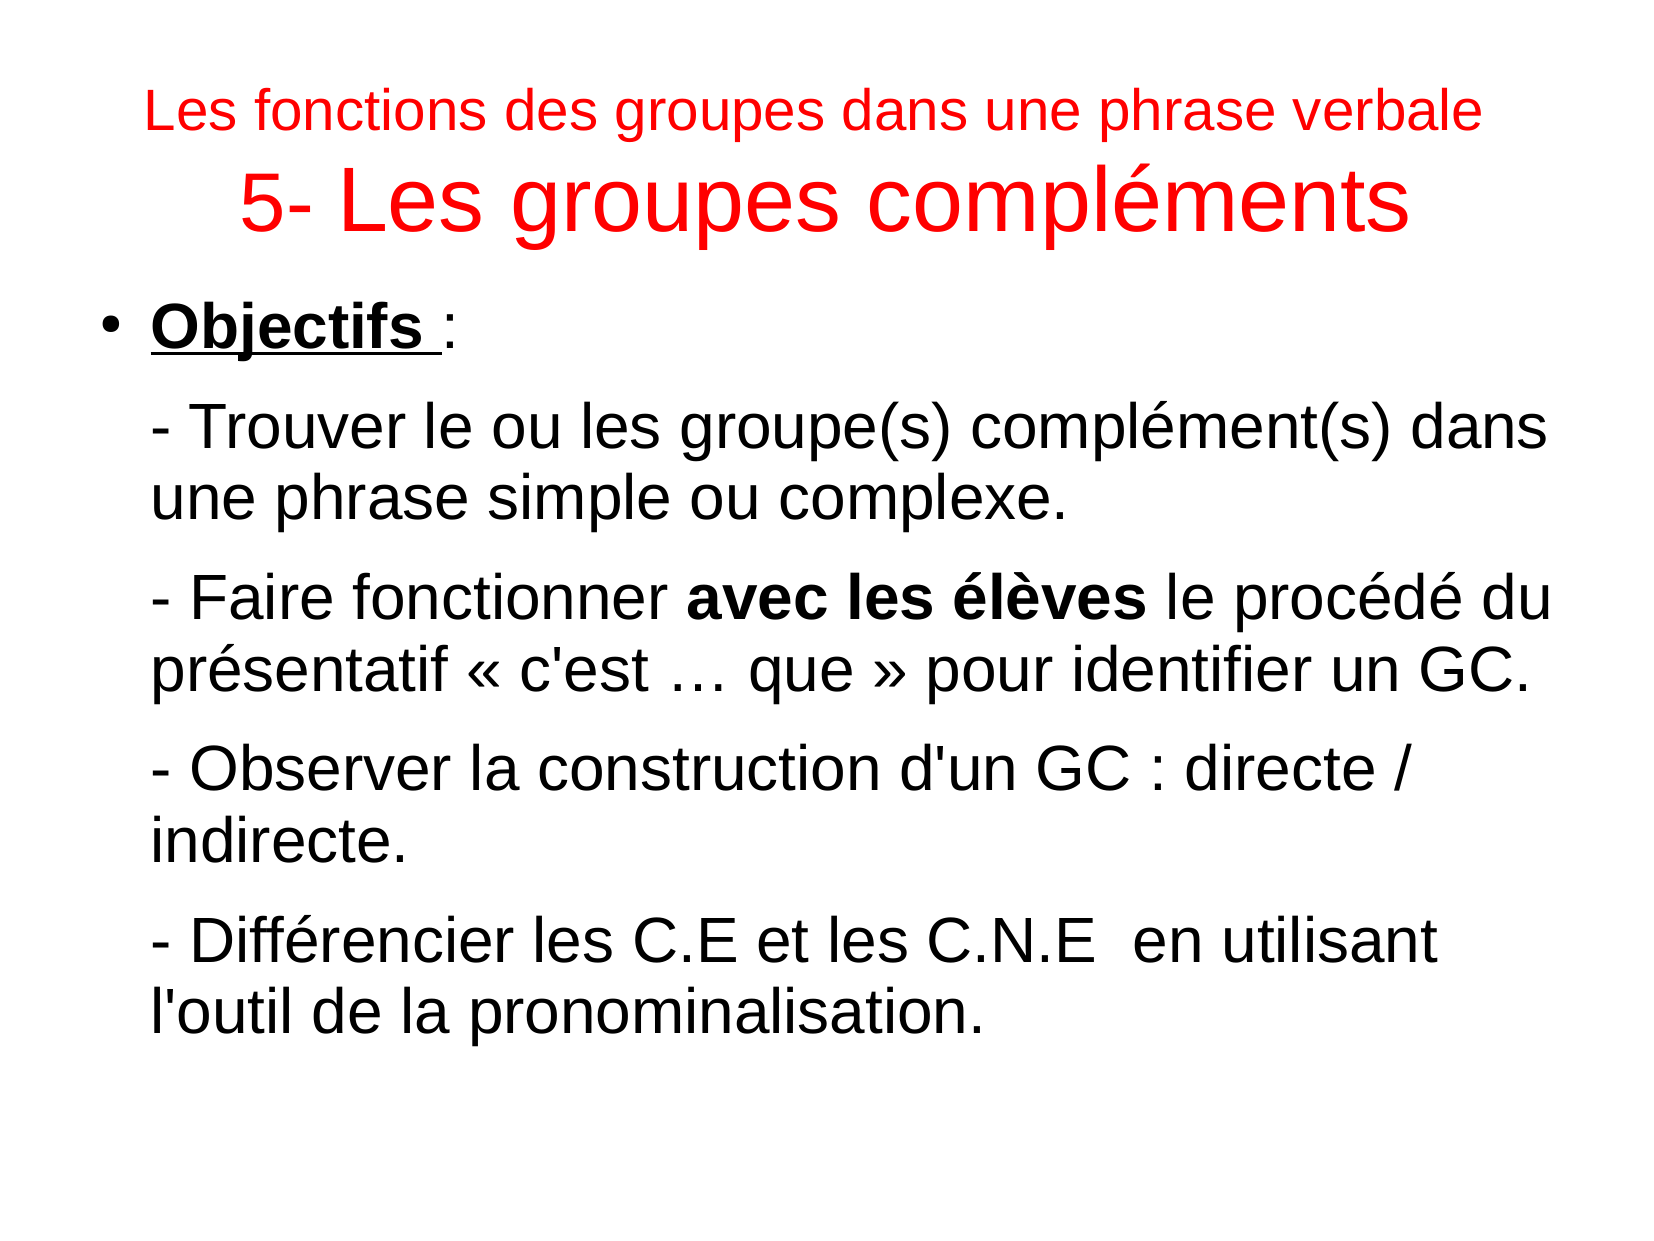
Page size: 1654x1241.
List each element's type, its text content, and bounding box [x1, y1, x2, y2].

title Les fonctions des groupes dans une phrase verbale 5- Les groupes compléments [82, 49, 1571, 257]
list Objectifs : - Trouver le ou les groupe(s) complément(s) dans une phrase simple ou complexe. - Faire fonctionner avec les élèves le procédé du présentatif « c'est … que » pour identifier un GC. - Observer la construction d'un GC : directe / indirecte. - Différencier les C.E et les C.N.E en utilisant l'outil de la pronominalisation. [82, 290, 1571, 1075]
